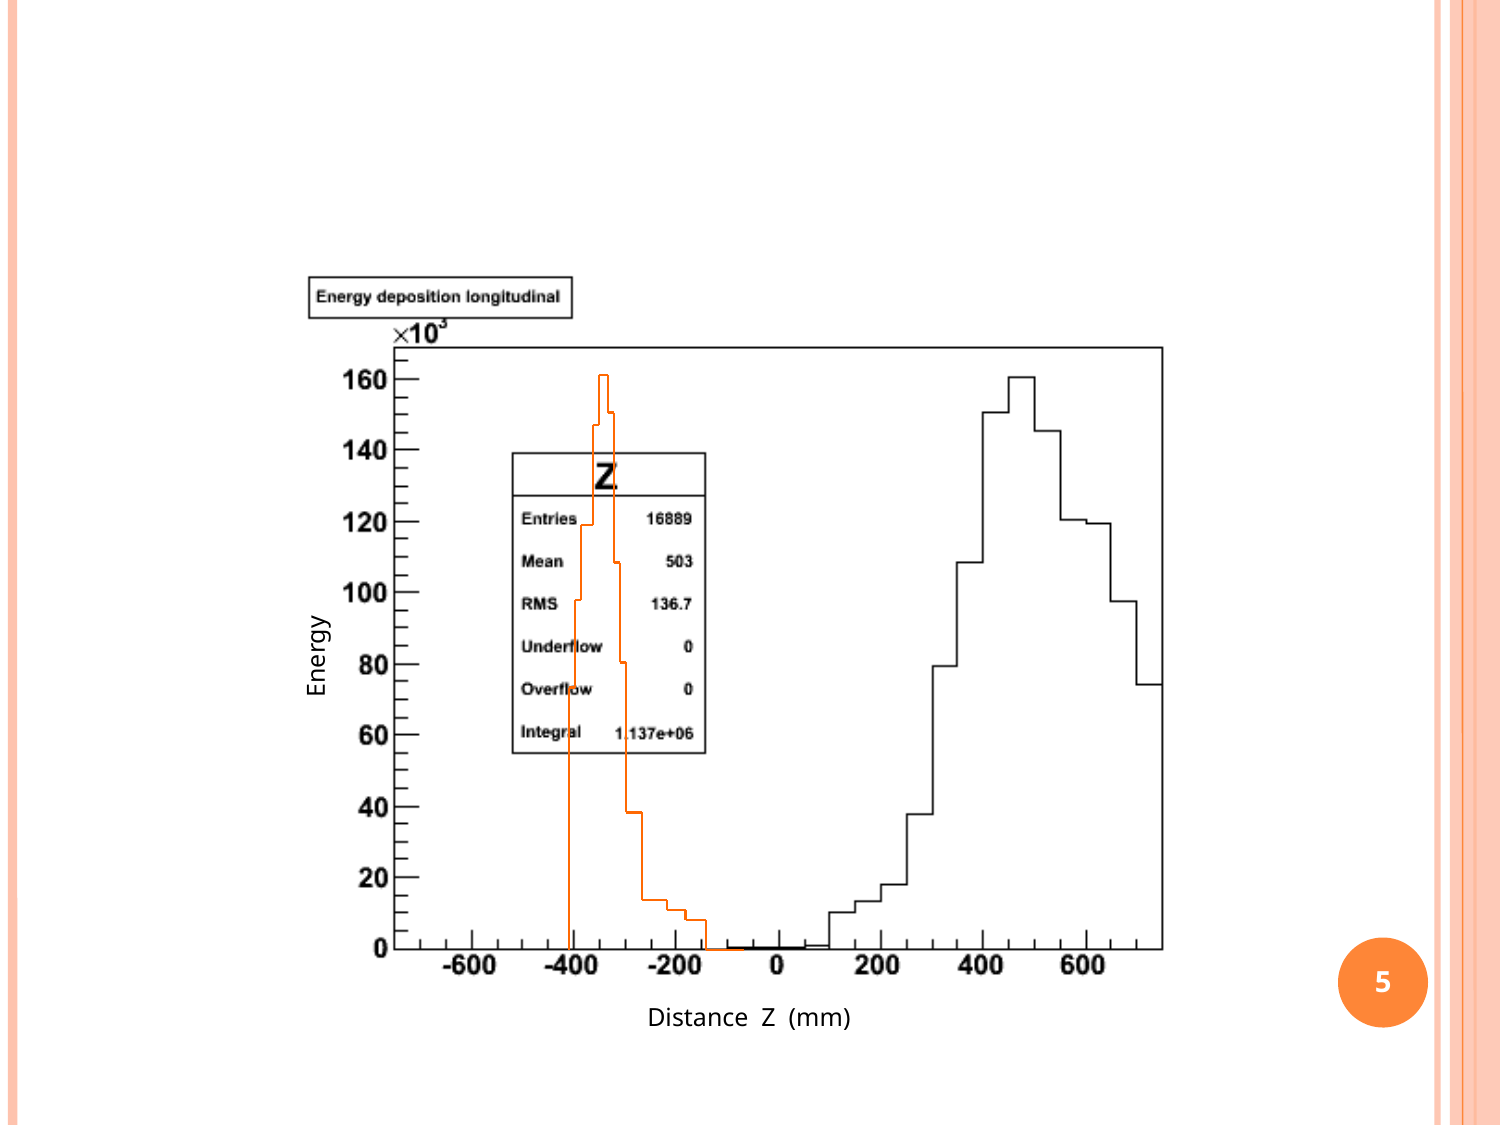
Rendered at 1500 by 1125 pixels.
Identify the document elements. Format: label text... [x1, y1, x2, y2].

text_box Energy [292, 589, 338, 713]
text_box <number> [1333, 940, 1434, 1027]
text_box Distance Z (mm) [632, 994, 963, 1040]
picture [298, 249, 1191, 1008]
